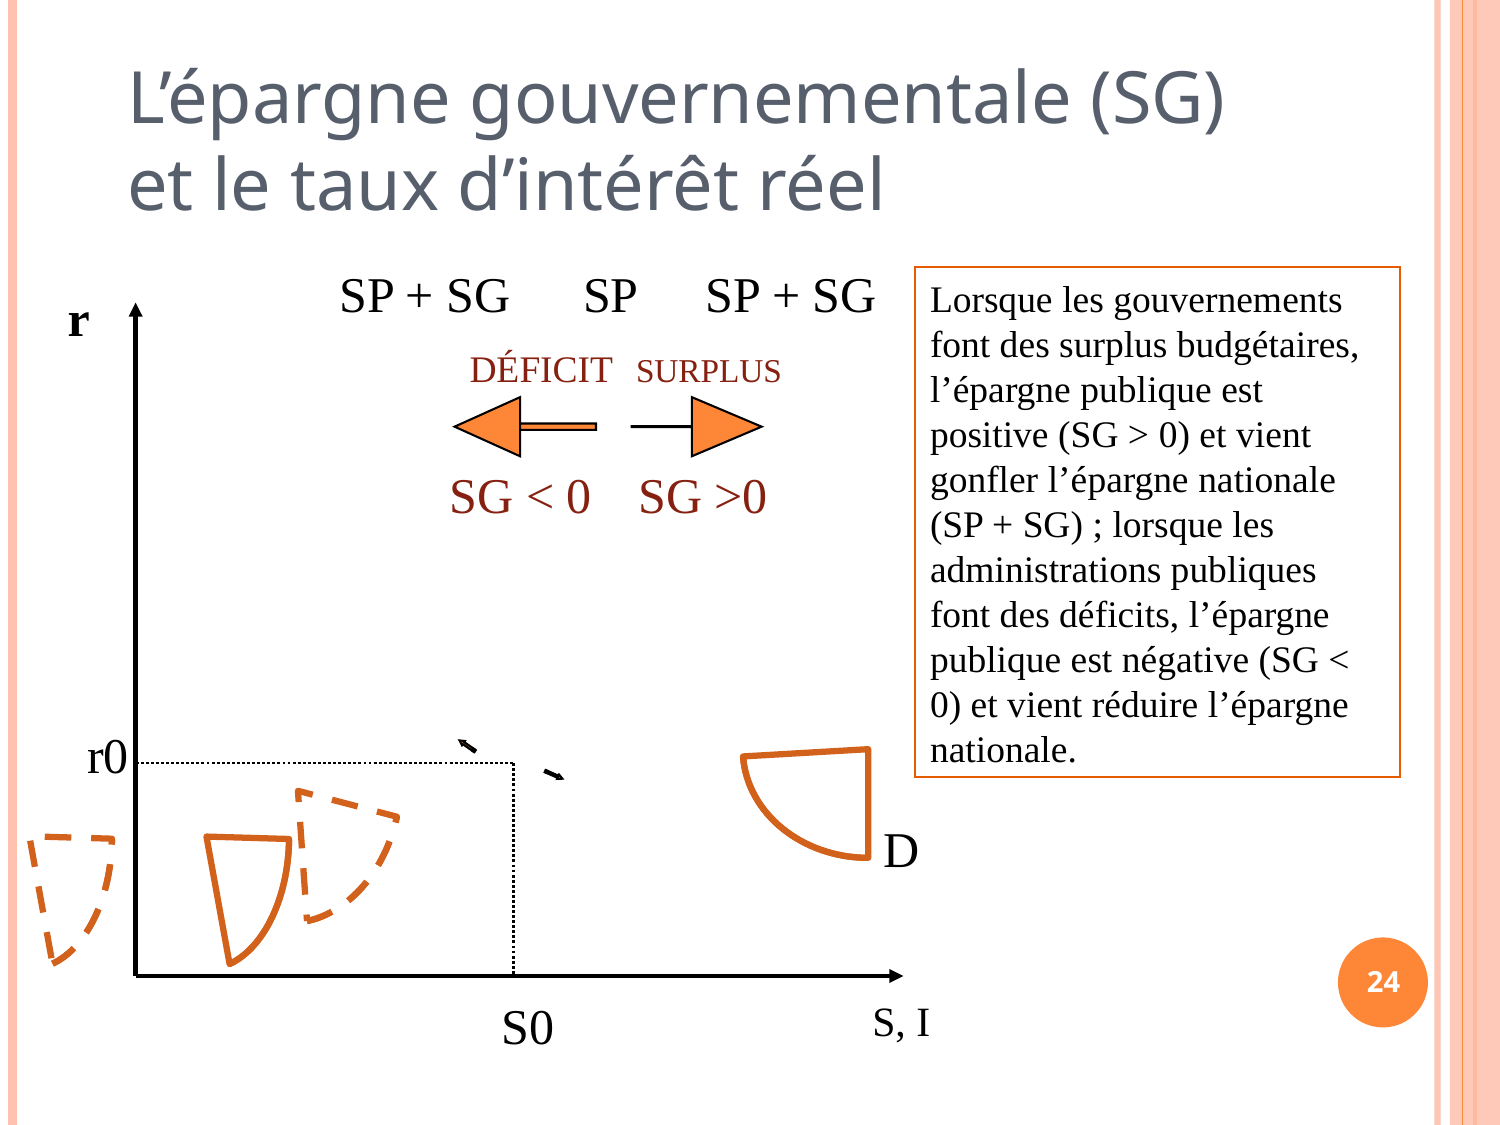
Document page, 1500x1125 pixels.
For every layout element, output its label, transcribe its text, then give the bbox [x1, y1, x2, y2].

text_box r [52, 278, 105, 354]
text_box SP [568, 255, 654, 331]
text_box SG >0 [623, 456, 784, 532]
text_box S0 [474, 987, 570, 1063]
text_box r0 [72, 716, 144, 791]
text_box SP + SG [691, 255, 892, 331]
text_box SURPLUS [621, 341, 797, 397]
text_box S, I [857, 987, 946, 1053]
text_box [631, 397, 762, 456]
text_box SP + SG [324, 255, 526, 331]
text_box D [868, 810, 935, 886]
slide_number <numéro> [1333, 940, 1434, 1027]
text_box [459, 740, 476, 753]
text_box [544, 769, 563, 779]
text_box Lorsque les gouvernements font des surplus budgétaires, l’épargne publique est positive (SG > 0) et vient gonfler l’épargne nationale (SP + SG) ; lorsque les administrations publiques font des déficits, l’épargne publique est négative (SG < 0) et vient réduire l’épargne nationale. [915, 267, 1400, 777]
text_box [454, 398, 596, 456]
text_box SG < 0 [435, 456, 607, 532]
text_box DÉFICIT [454, 337, 629, 398]
title L’épargne gouvernementale (SG) et le taux d’intérêt réel [112, 42, 1388, 232]
